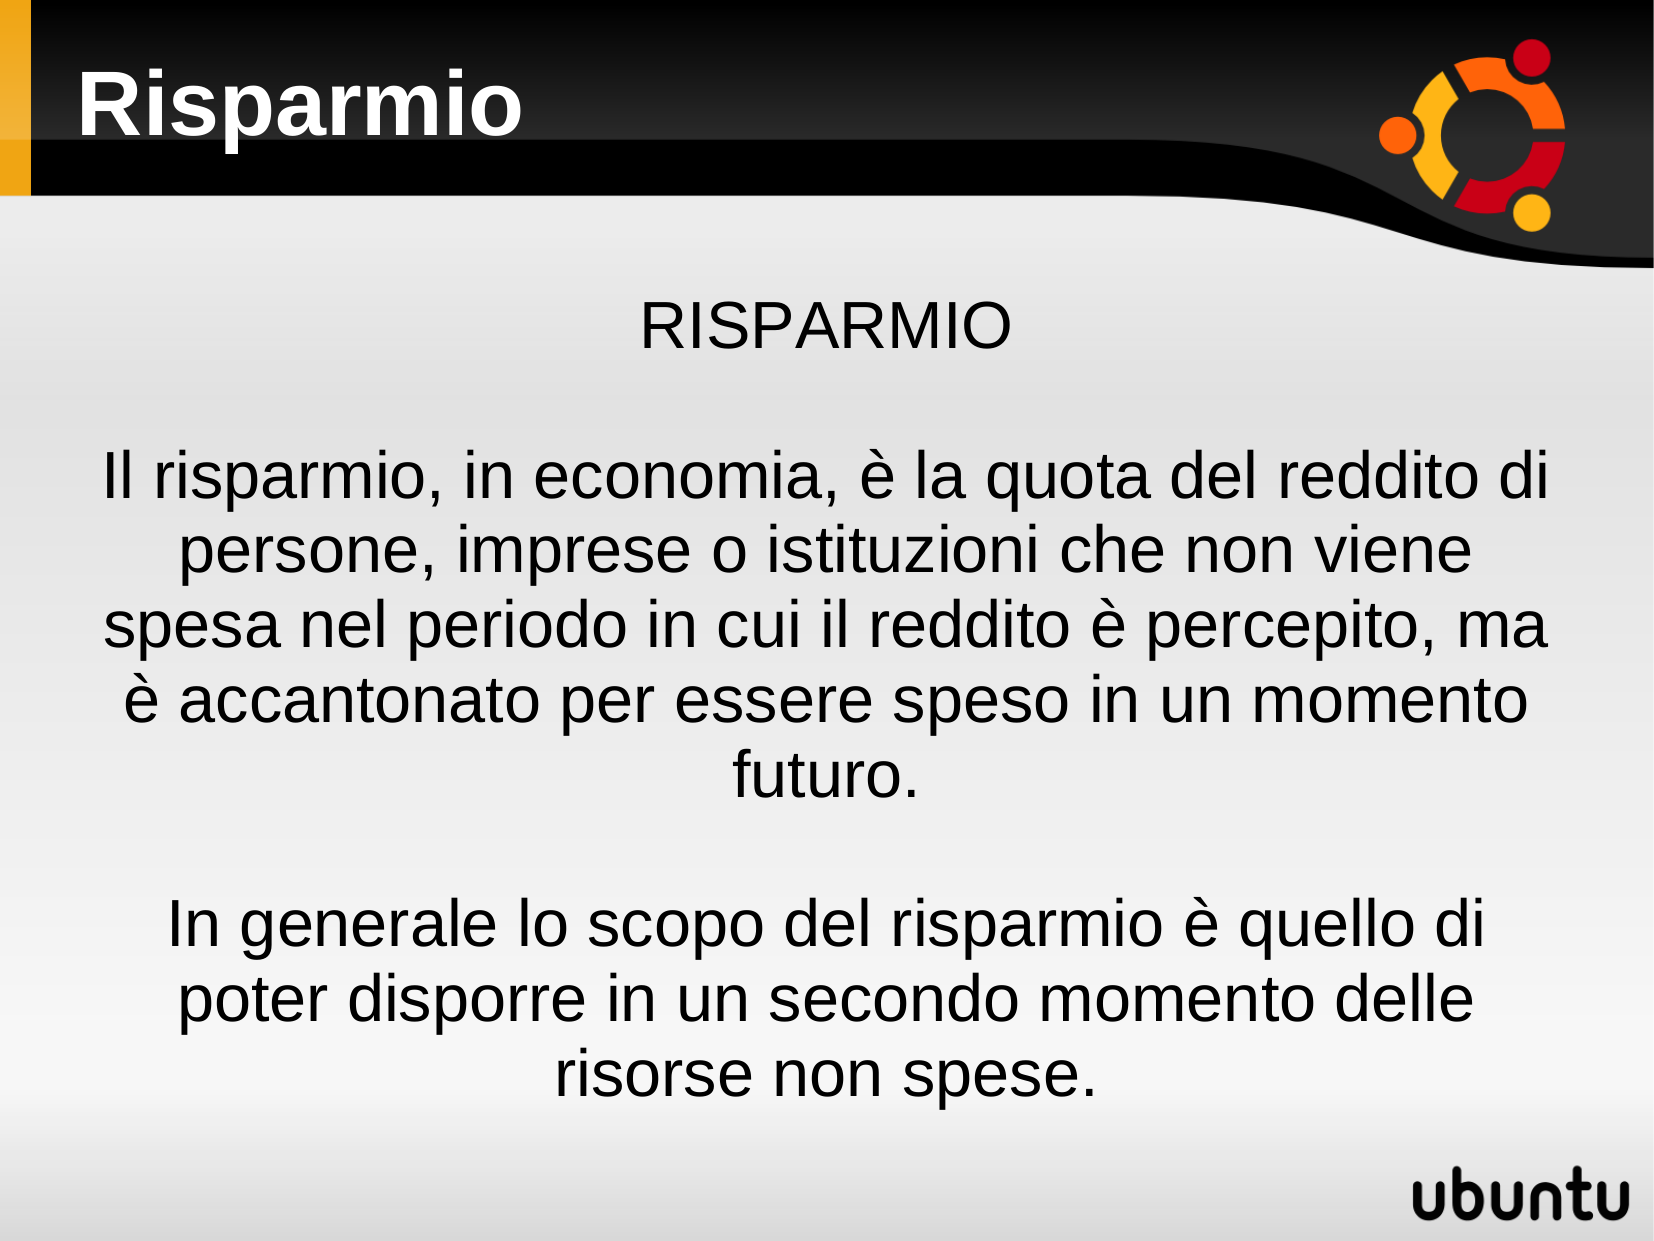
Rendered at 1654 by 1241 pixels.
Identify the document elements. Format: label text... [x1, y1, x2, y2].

title Risparmio [76, 7, 1565, 200]
subtitle RISPARMIO Il risparmio, in economia, è la quota del reddito di persone, imprese o istituzioni che non viene spesa nel periodo in cui il reddito è percepito, ma è accantonato per essere speso in un momento futuro. In generale lo scopo del risparmio è quello di poter disporre in un secondo momento delle risorse non spese. [82, 288, 1571, 1111]
picture [0, 0, 1654, 1241]
